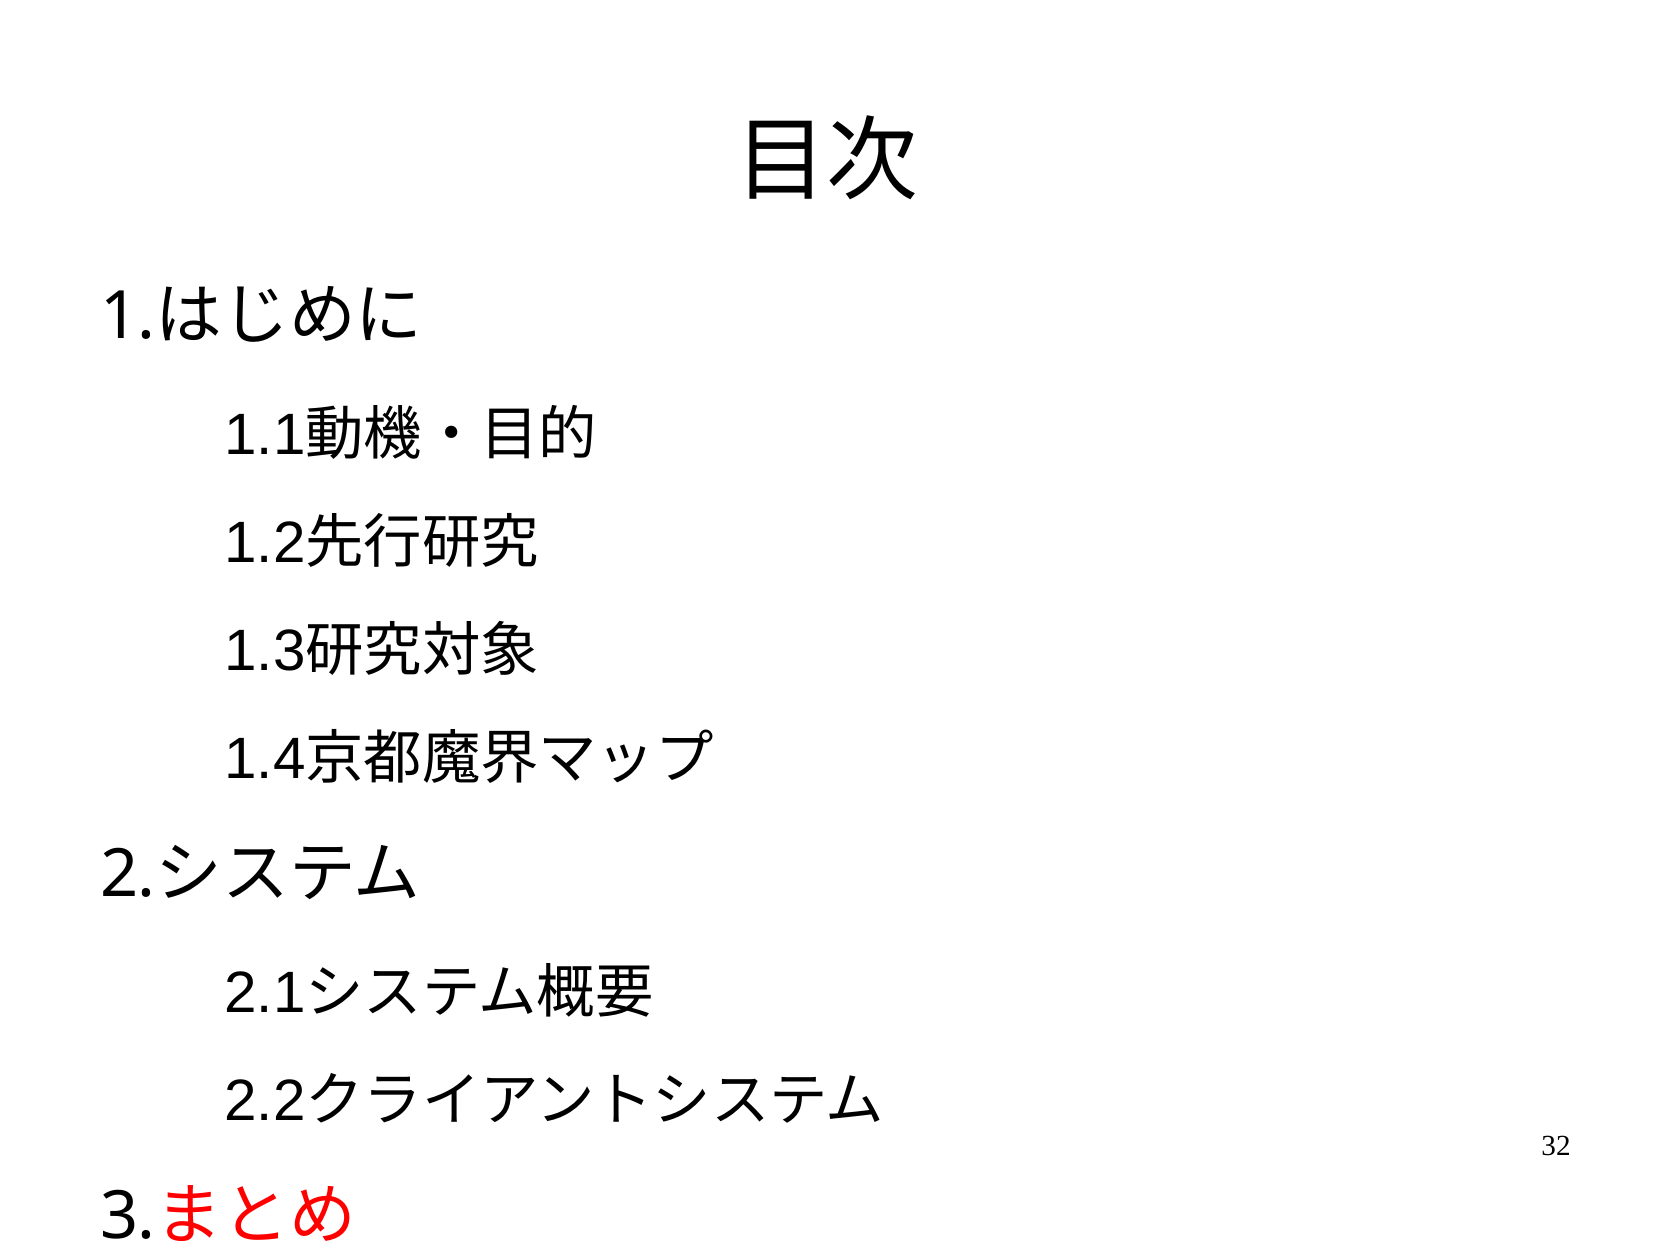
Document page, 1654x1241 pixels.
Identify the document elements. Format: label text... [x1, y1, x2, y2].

title 目次 [82, 49, 1571, 257]
list はじめに 1.1動機・目的 1.2先行研究 1.3研究対象 1.4京都魔界マップ システム 2.1システム概要 2.2クライアントシステム まとめ 今後の課題 [82, 260, 1571, 1147]
